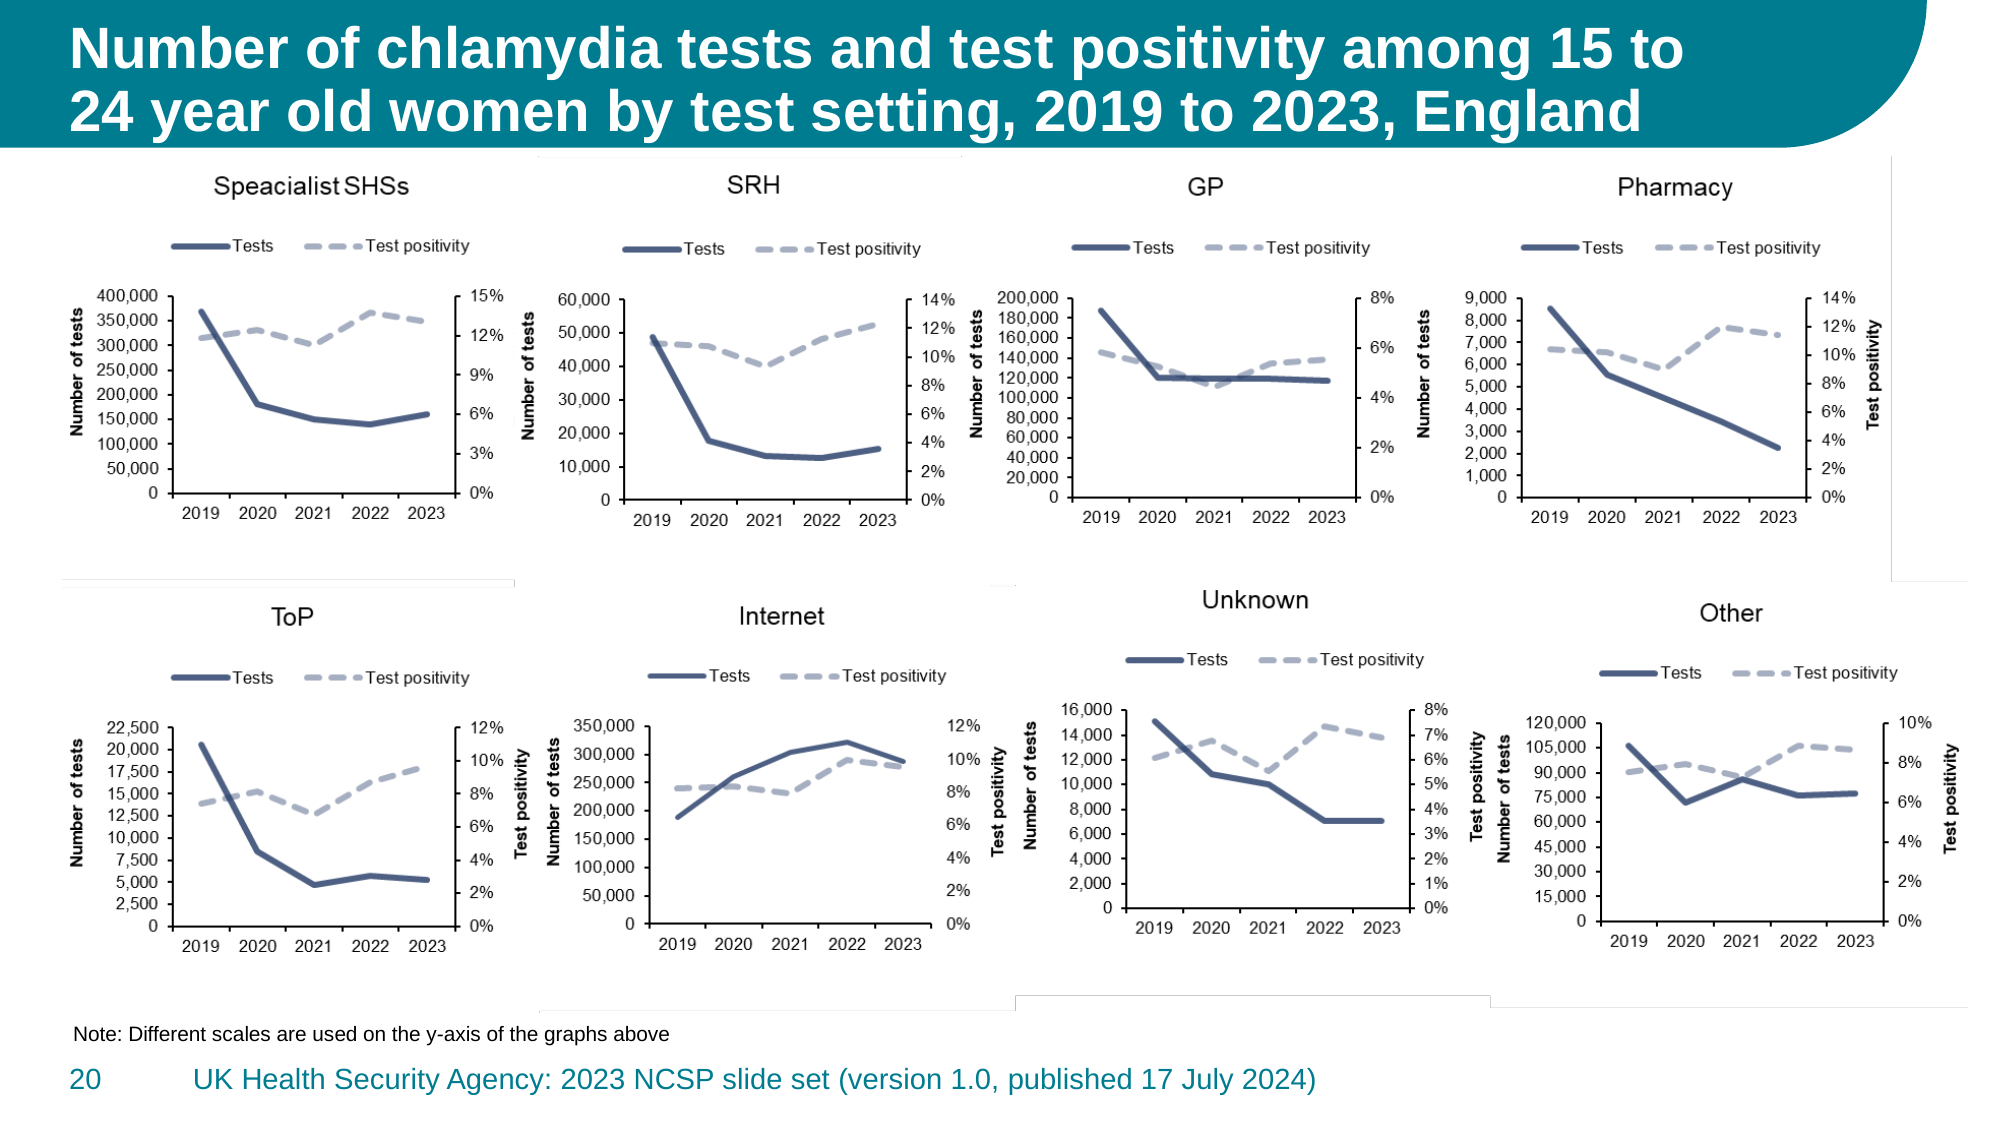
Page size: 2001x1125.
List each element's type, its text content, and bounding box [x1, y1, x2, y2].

text_box UK Health Security Agency: 2023 NCSP slide set (version 1.0, published 17 July 2024) [177, 1053, 1820, 1113]
text_box Note: Different scales are used on the y-axis of the graphs above [54, 1012, 693, 1054]
text_box [54, 1053, 152, 1112]
picture [62, 156, 1968, 1013]
title Number of chlamydia tests and test positivity among 15 to 24 year old women by test setting, 2019 to 2023, England [54, 11, 1780, 116]
